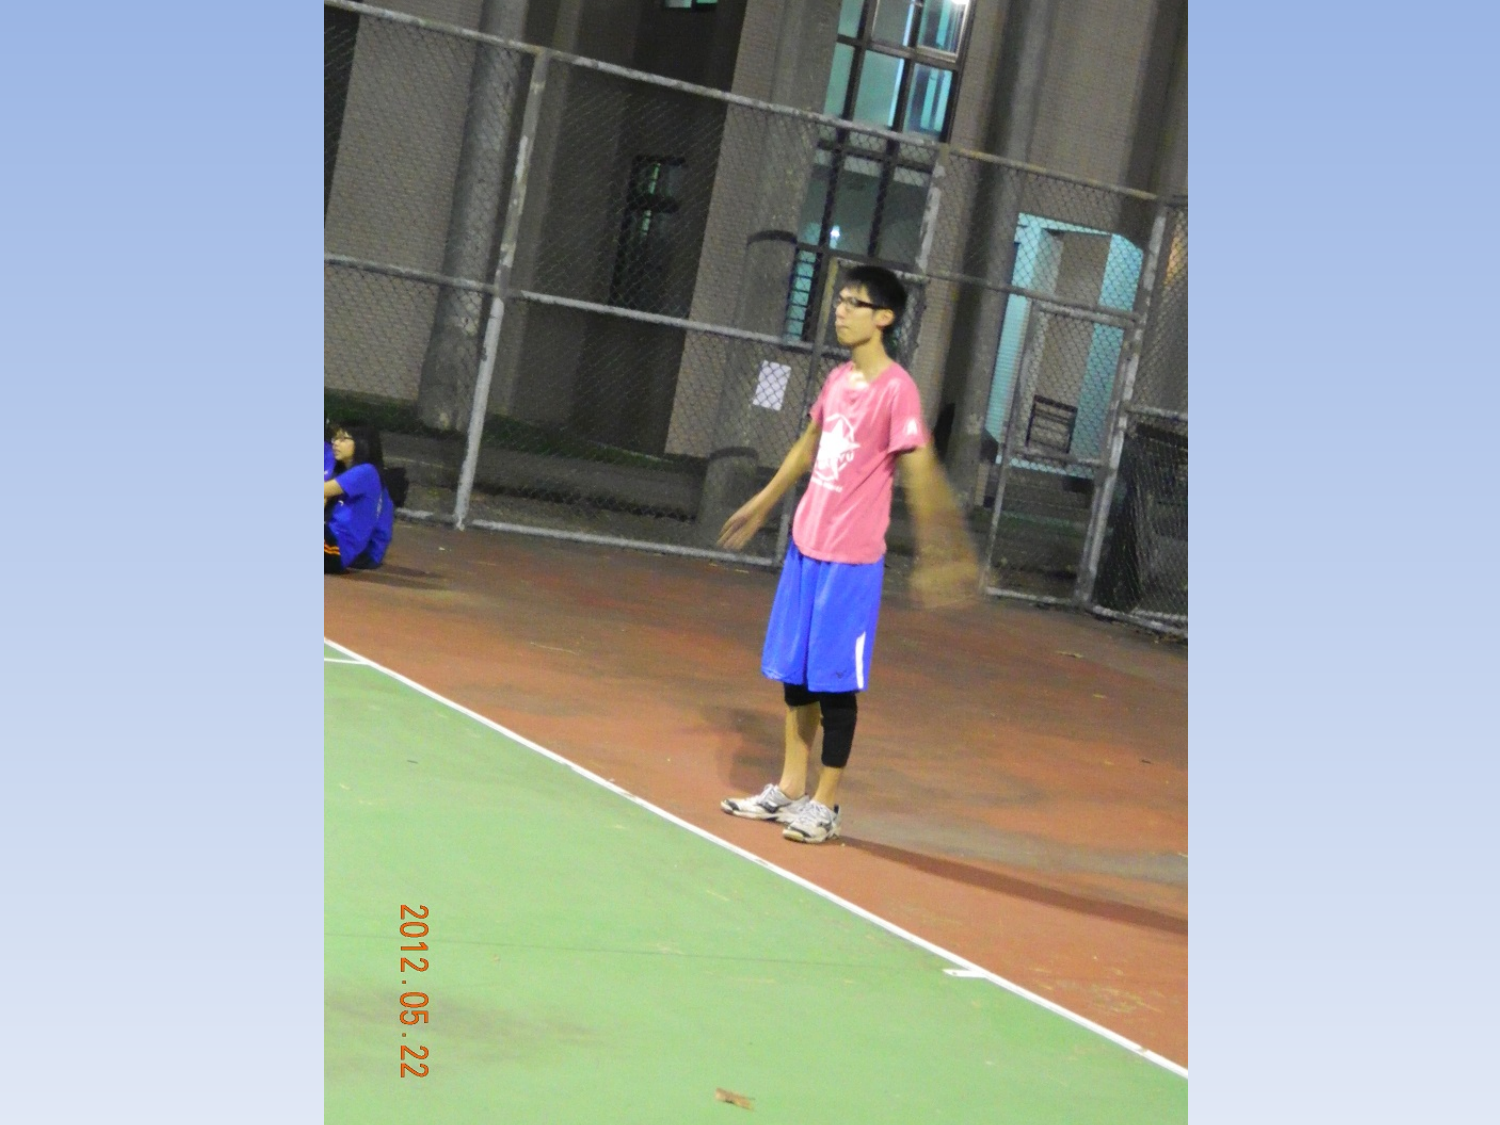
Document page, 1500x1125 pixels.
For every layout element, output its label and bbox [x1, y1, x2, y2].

picture [324, 0, 1188, 1125]
